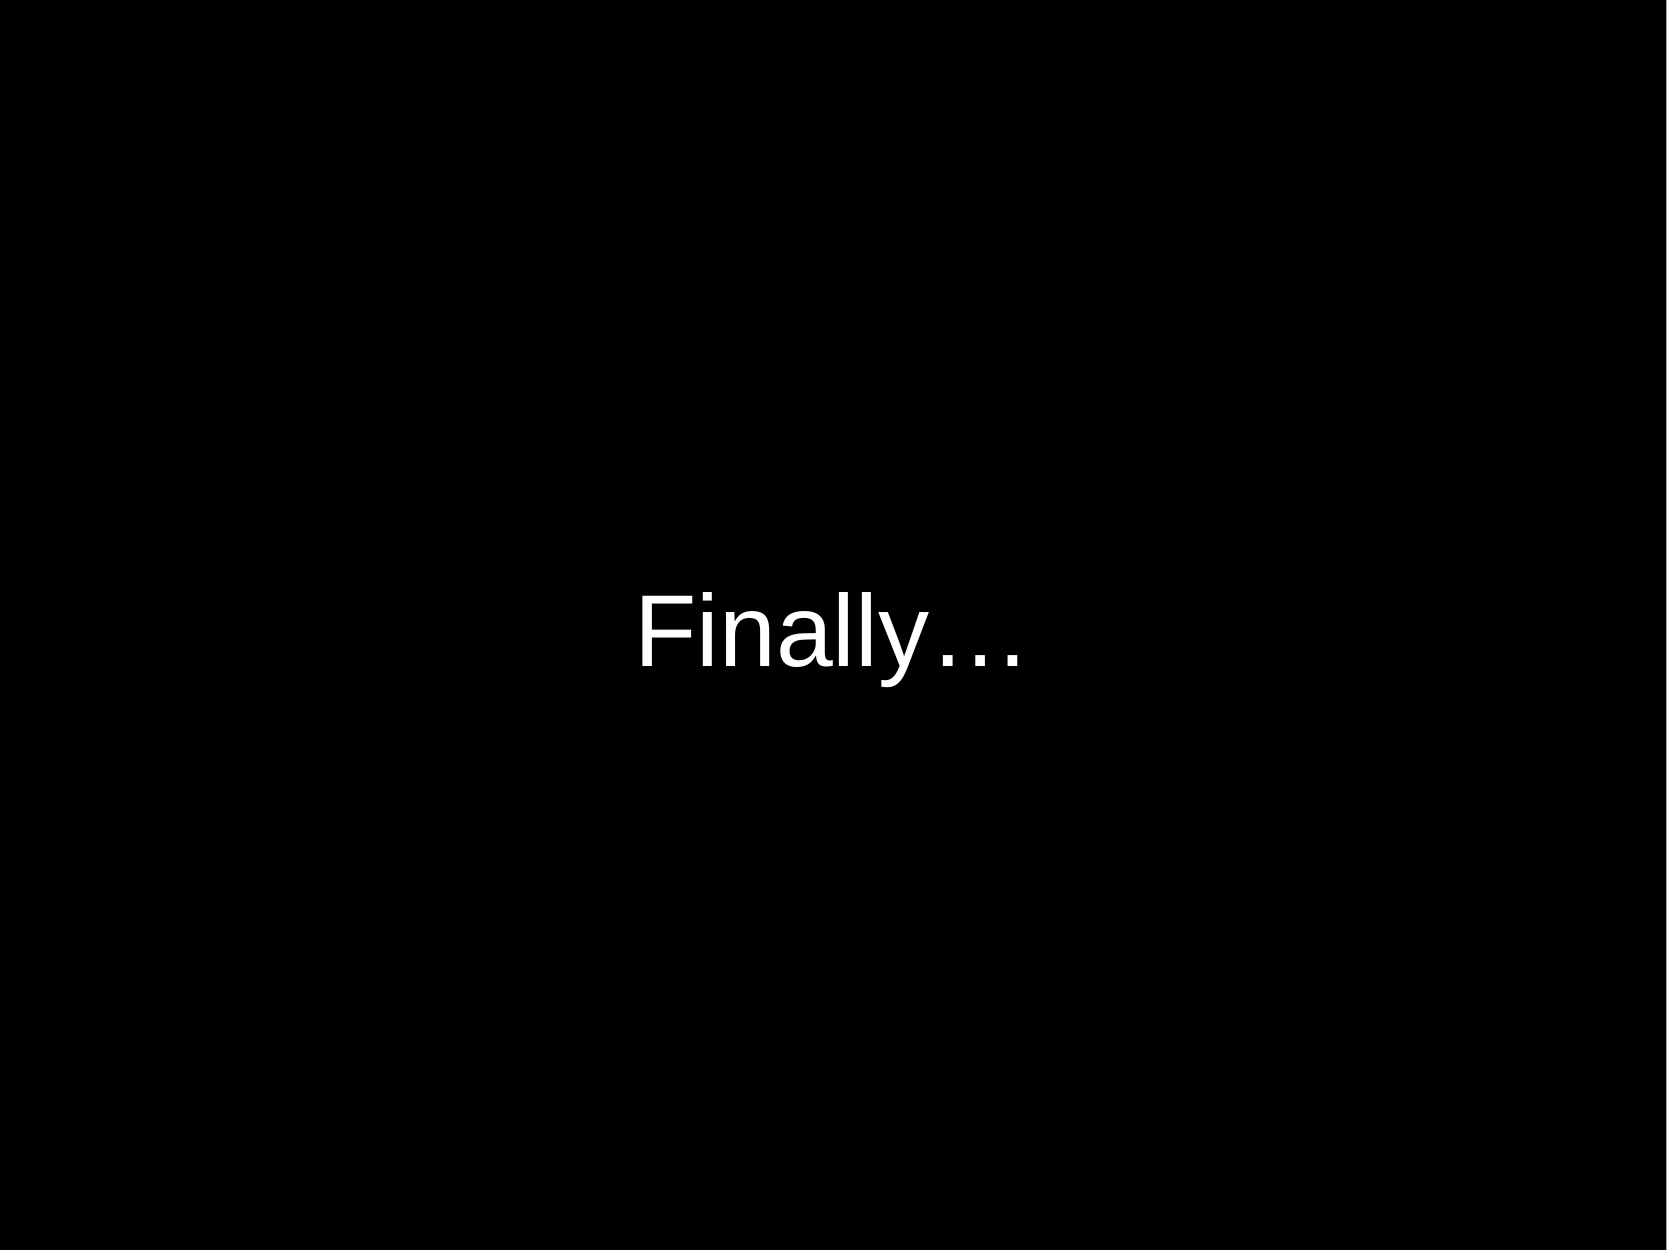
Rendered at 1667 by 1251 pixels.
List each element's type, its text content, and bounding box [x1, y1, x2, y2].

text_box Finally… [90, 573, 1577, 691]
